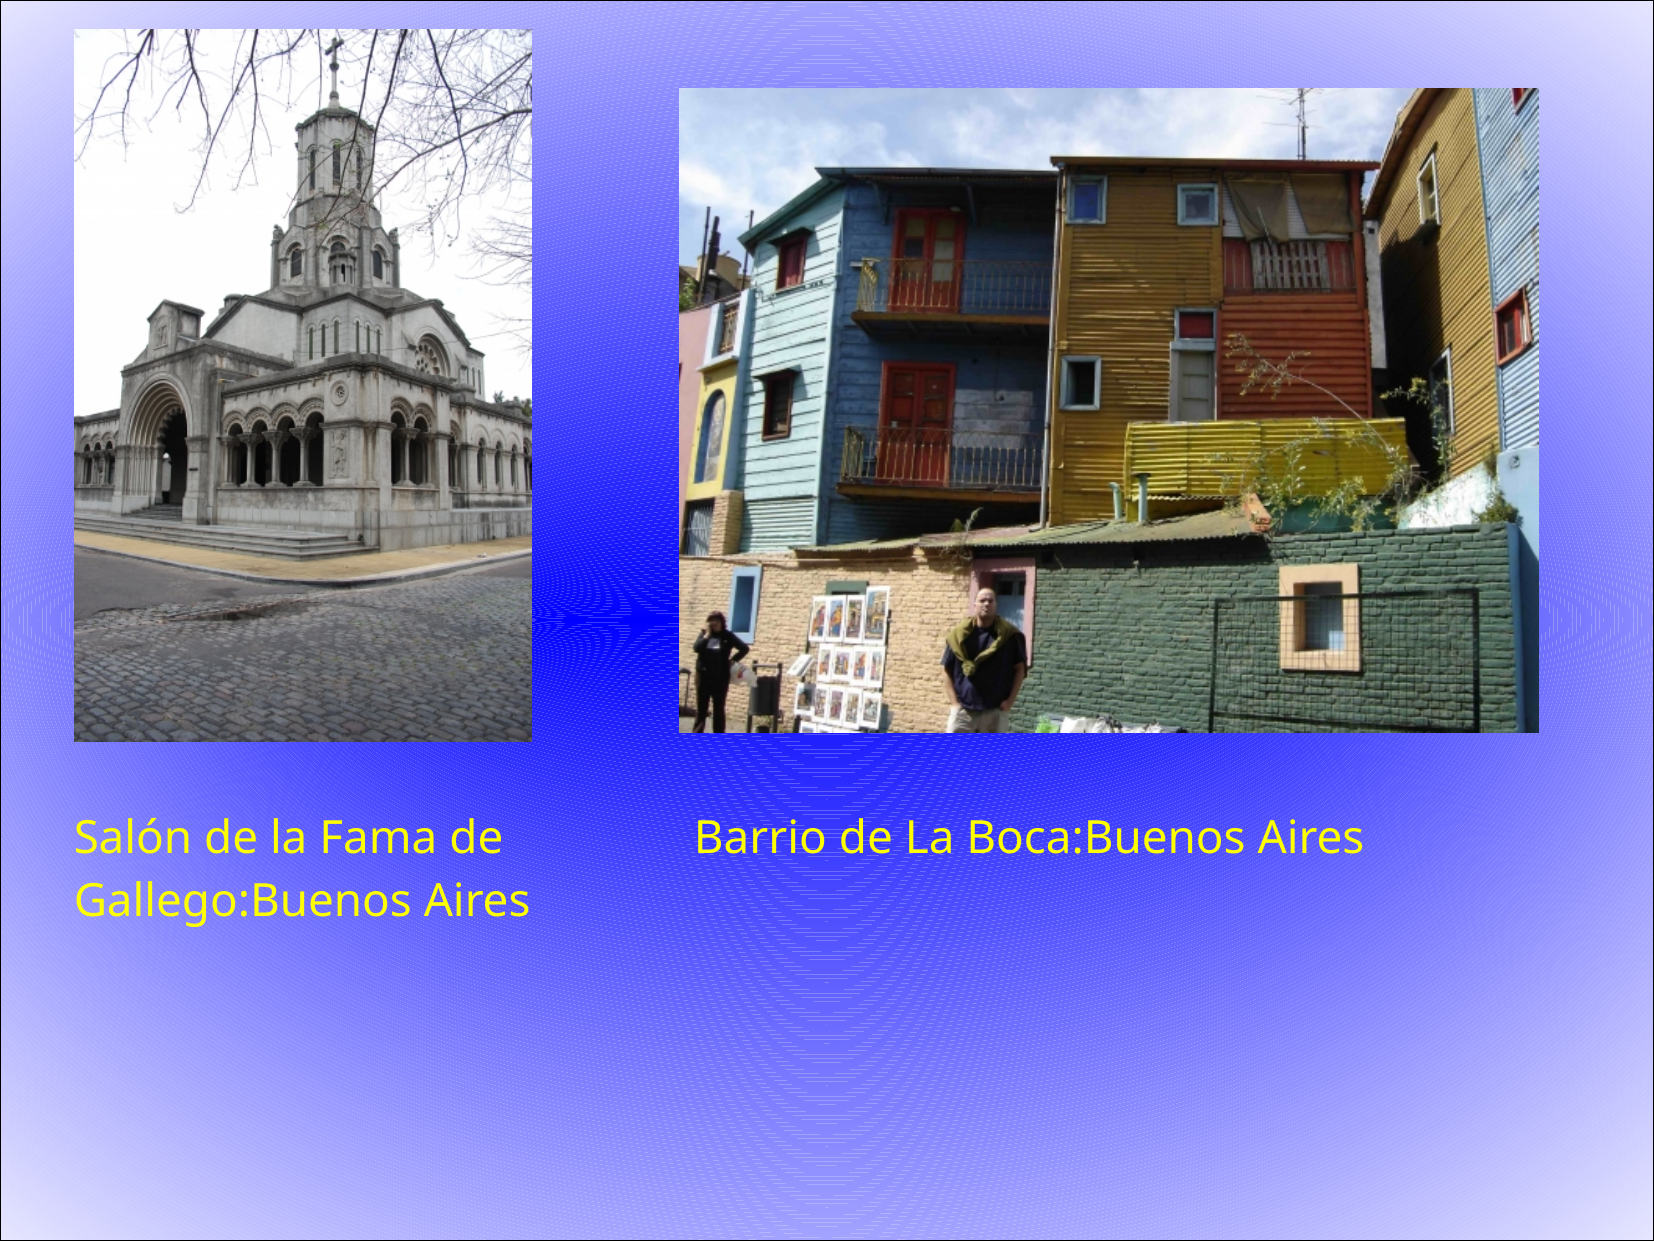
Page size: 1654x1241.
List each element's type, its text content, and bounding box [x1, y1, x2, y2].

text_box Salón de la Fama de Gallego:Buenos Aires [59, 797, 591, 919]
text_box Barrio de La Boca:Buenos Aires [679, 797, 1565, 866]
picture [74, 29, 532, 742]
picture [679, 88, 1539, 733]
text_box [0, 0, 1654, 1241]
